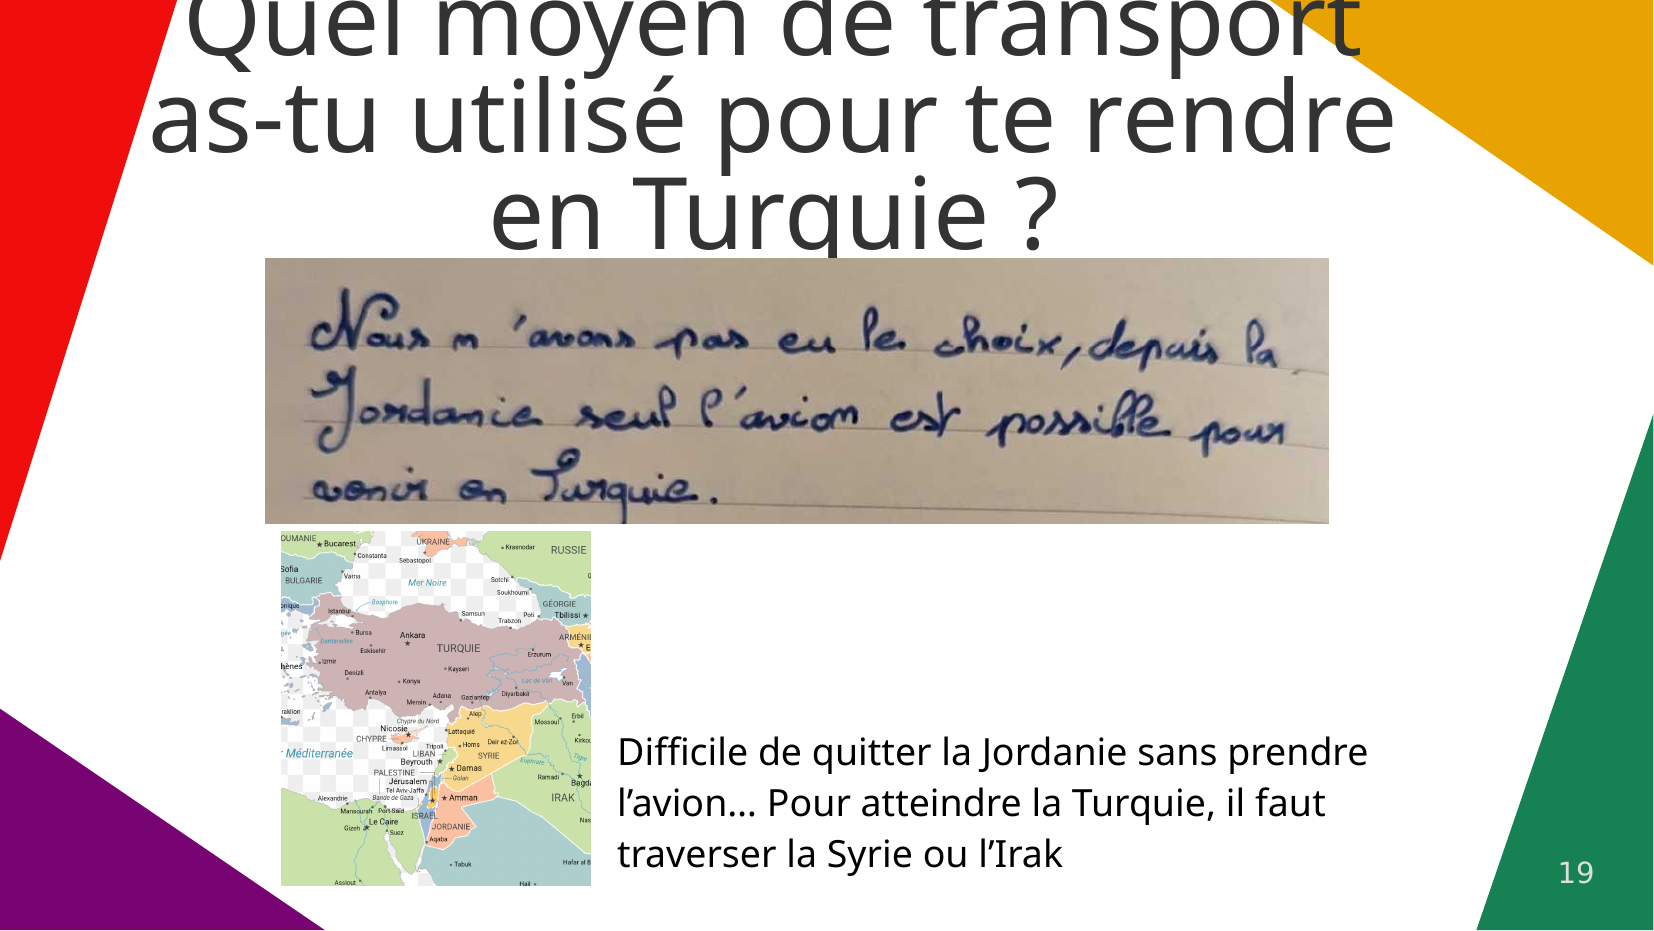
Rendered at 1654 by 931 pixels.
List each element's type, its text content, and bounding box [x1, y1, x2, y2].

picture [281, 531, 591, 886]
text_box Difficile de quitter la Jordanie sans prendre l’avion… Pour atteindre la Turquie, il faut traverser la Syrie ou l’Irak [602, 717, 1477, 898]
picture [265, 258, 1329, 524]
title Quel moyen de transport as-tu utilisé pour te rendre en Turquie ? [124, 0, 1424, 266]
